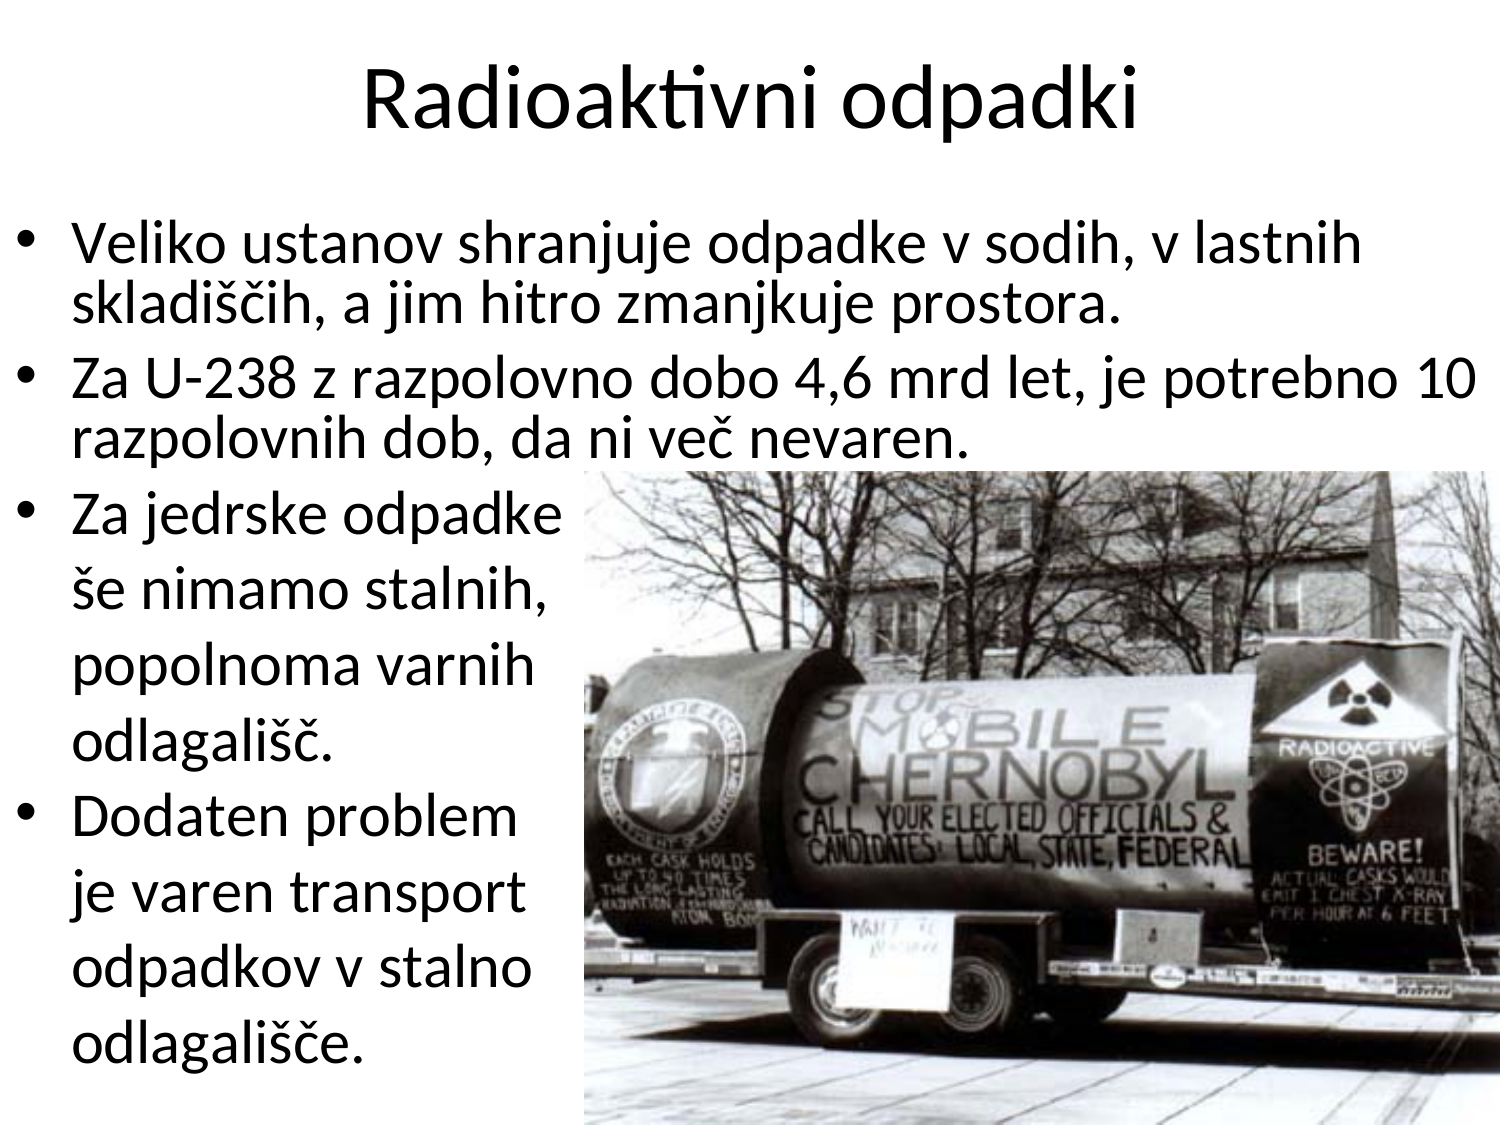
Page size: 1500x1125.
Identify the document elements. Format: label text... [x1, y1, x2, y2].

picture [584, 471, 1500, 1125]
text_box Radioaktivni odpadki [76, 0, 1427, 185]
text_box Veliko ustanov shranjuje odpadke v sodih, v lastnih skladiščih, a jim hitro zmanjkuje prostora. Za U-238 z razpolovno dobo 4,6 mrd let, je potrebno 10 razpolovnih dob, da ni več nevaren. Za jedrske odpadke še nimamo stalnih, popolnoma varnih odlagališč. Dodaten problem je varen transport odpadkov v stalno odlagališče. [0, 207, 1500, 1125]
